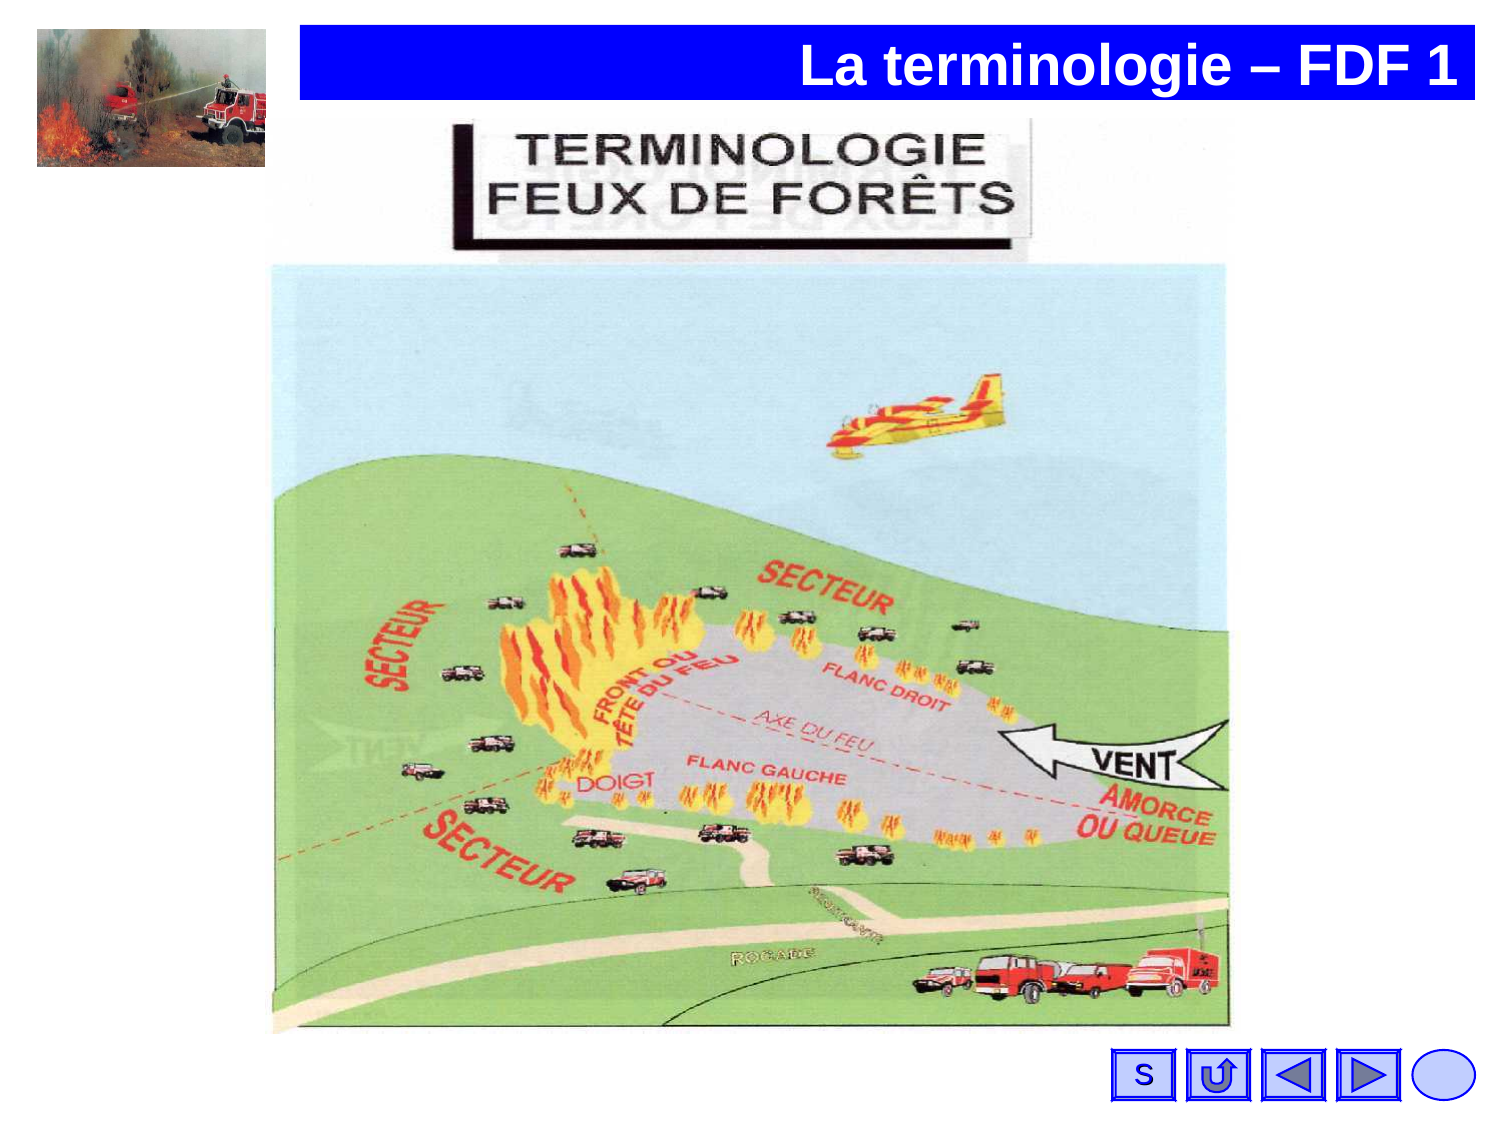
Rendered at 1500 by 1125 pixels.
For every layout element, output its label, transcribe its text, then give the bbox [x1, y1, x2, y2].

text_box [1412, 1049, 1476, 1101]
text_box La terminologie – FDF 1 [299, 24, 1475, 100]
picture [37, 29, 1241, 1034]
